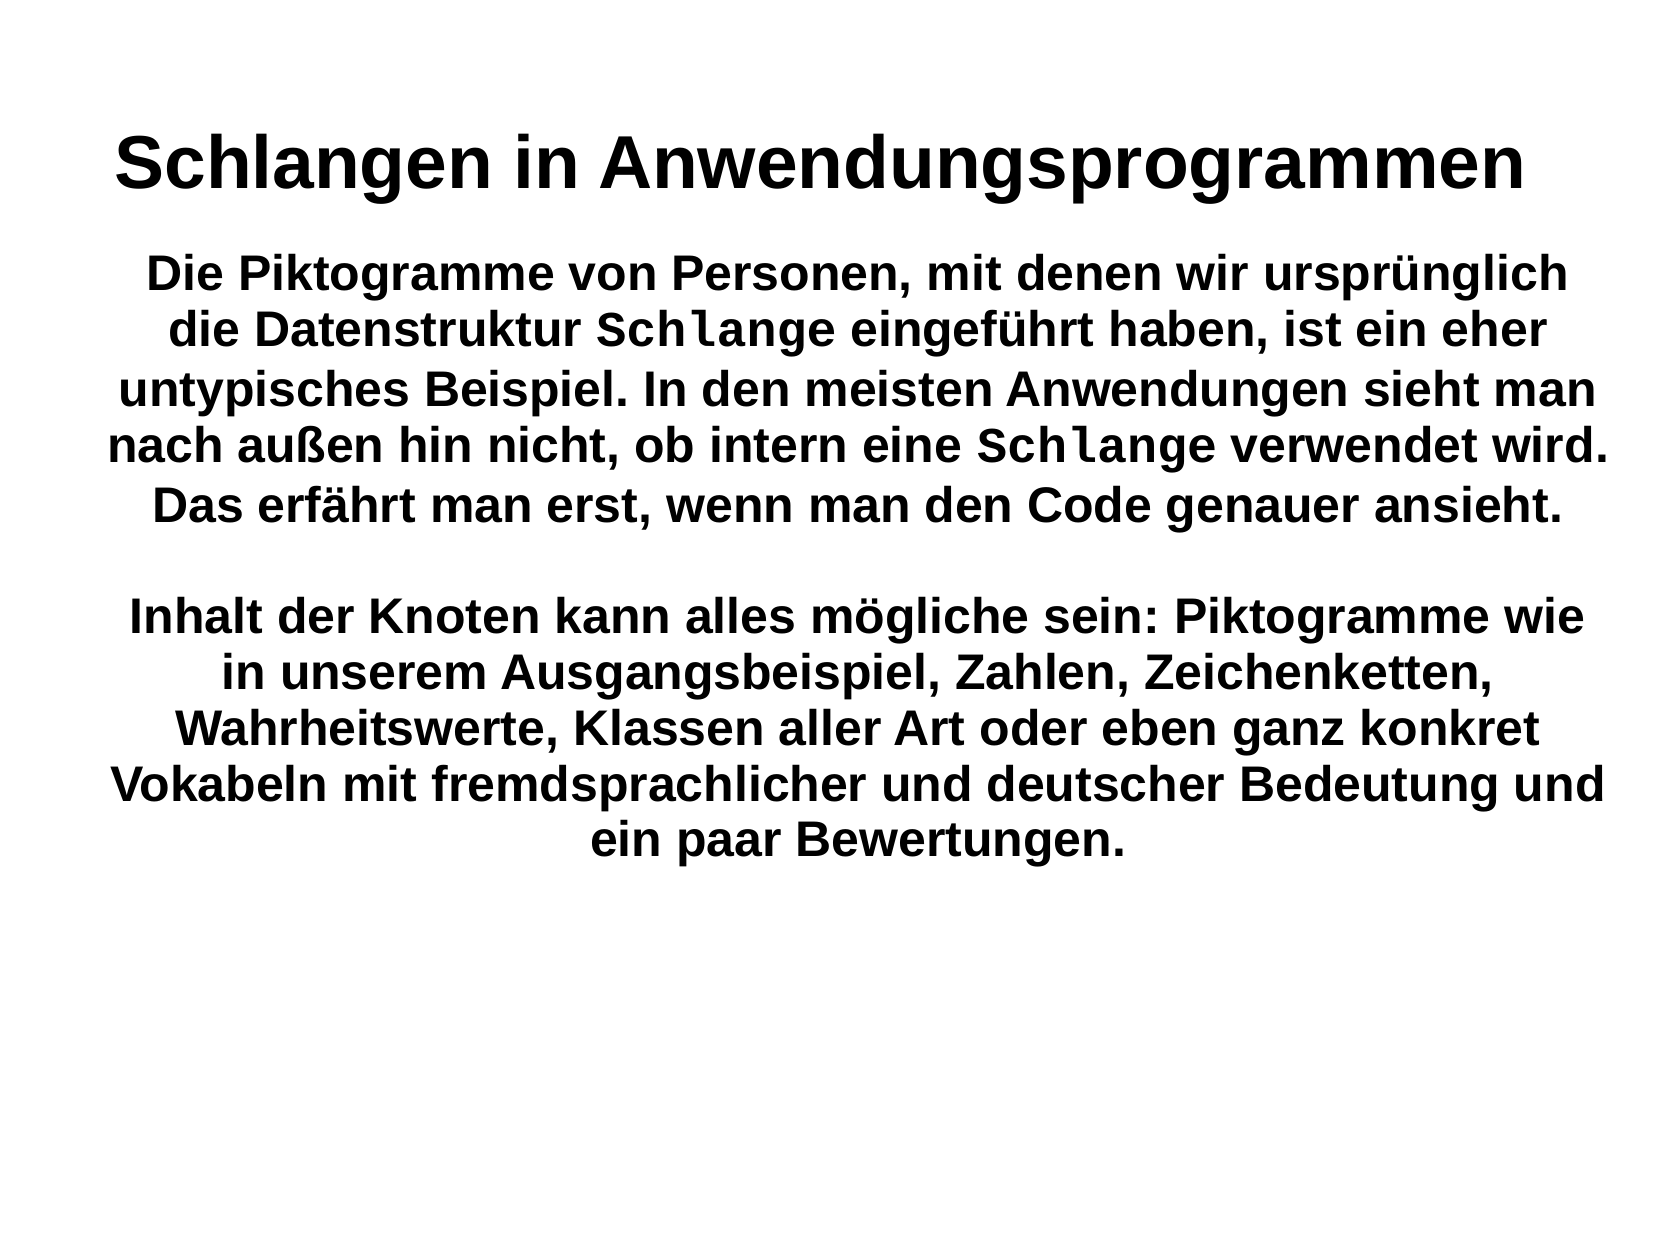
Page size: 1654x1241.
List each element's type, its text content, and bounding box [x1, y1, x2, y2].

title Schlangen in Anwendungsprogrammen [76, 118, 1565, 207]
text_box Die Piktogramme von Personen, mit denen wir ursprünglich die Datenstruktur Schlange eingeführt haben, ist ein eher untypisches Beispiel. In den meisten Anwendungen sieht man nach außen hin nicht, ob intern eine Schlange verwendet wird. Das erfährt man erst, wenn man den Code genauer ansieht. Inhalt der Knoten kann alles mögliche sein: Piktogramme wie in unserem Ausgangsbeispiel, Zahlen, Zeichenketten, Wahrheitswerte, Klassen aller Art oder eben ganz konkret Vokabeln mit fremdsprachlicher und deutscher Bedeutung und ein paar Bewertungen. [90, 237, 1626, 888]
